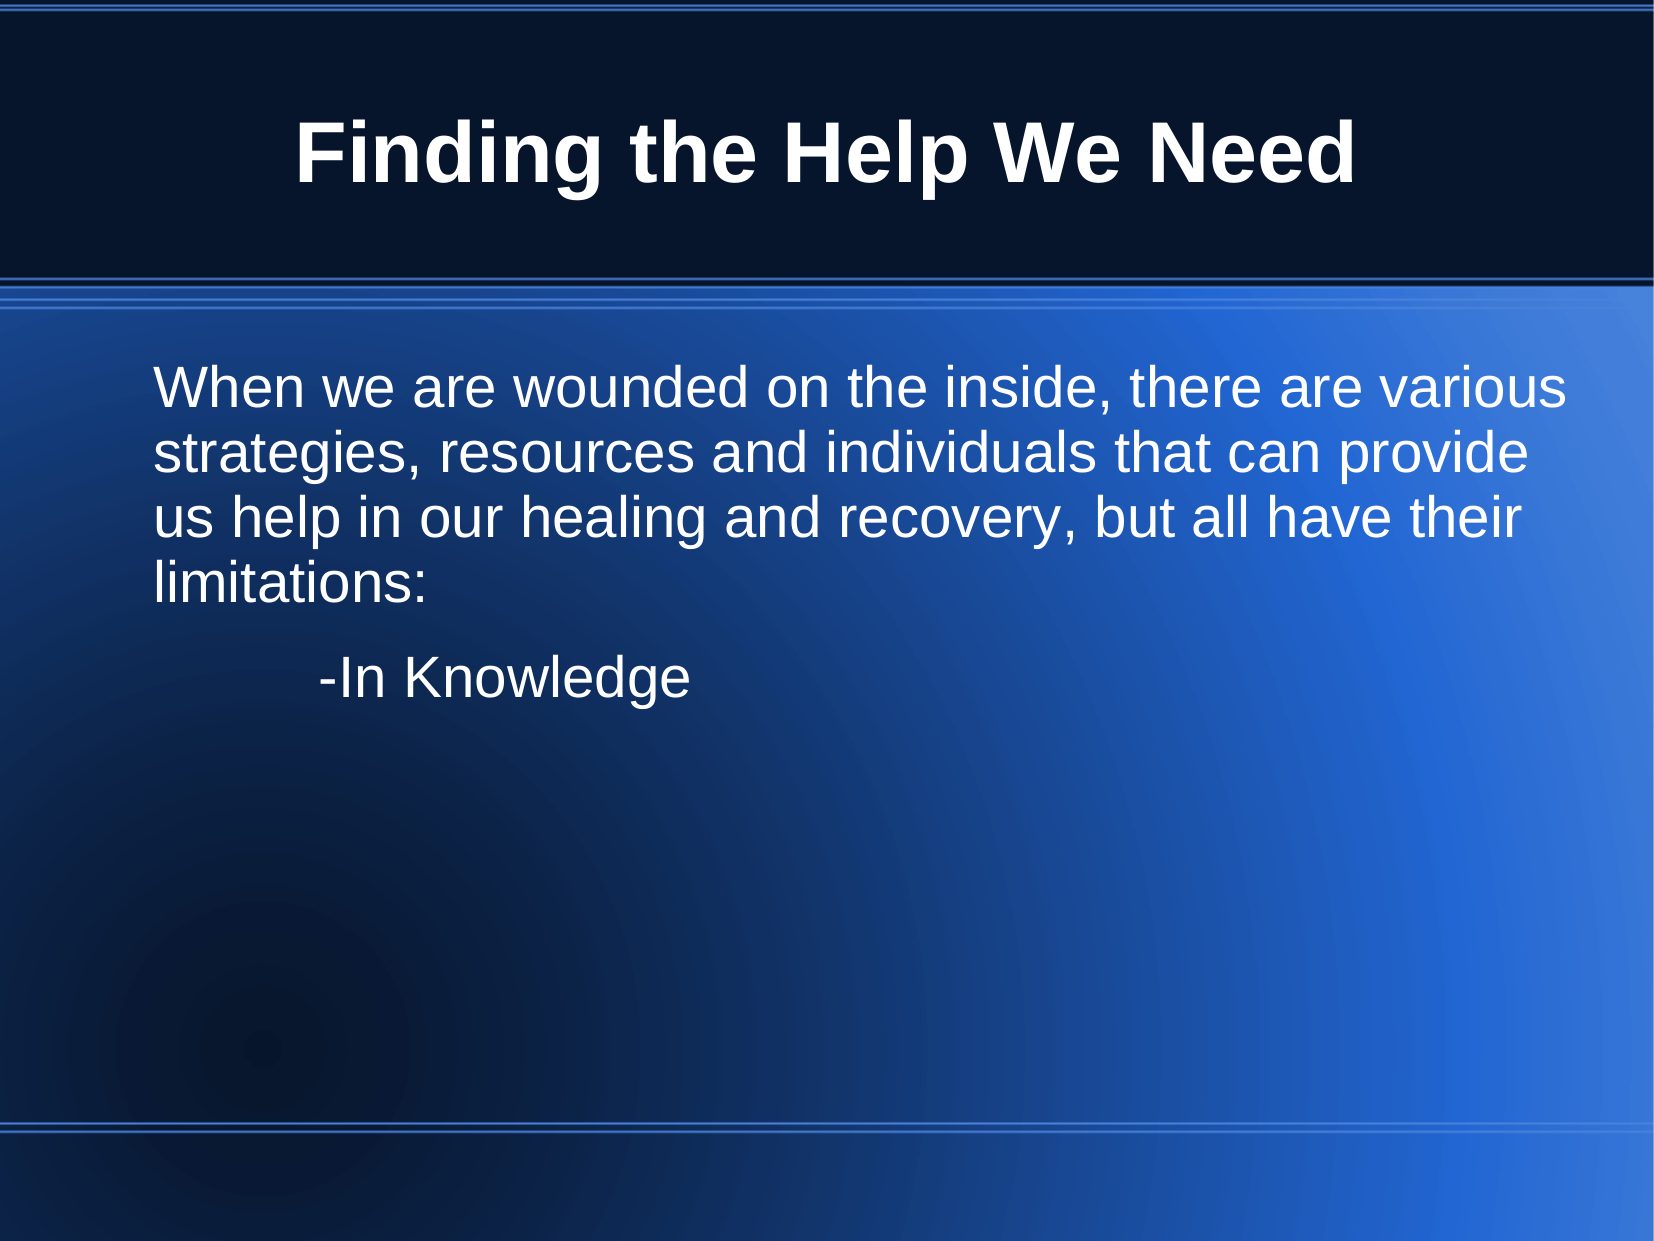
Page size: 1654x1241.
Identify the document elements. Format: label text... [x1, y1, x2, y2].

title Finding the Help We Need [82, 49, 1571, 257]
picture [0, 0, 1654, 1241]
list When we are wounded on the inside, there are various strategies, resources and individuals that can provide us help in our healing and recovery, but all have their limitations: -In Knowledge [82, 355, 1571, 1058]
